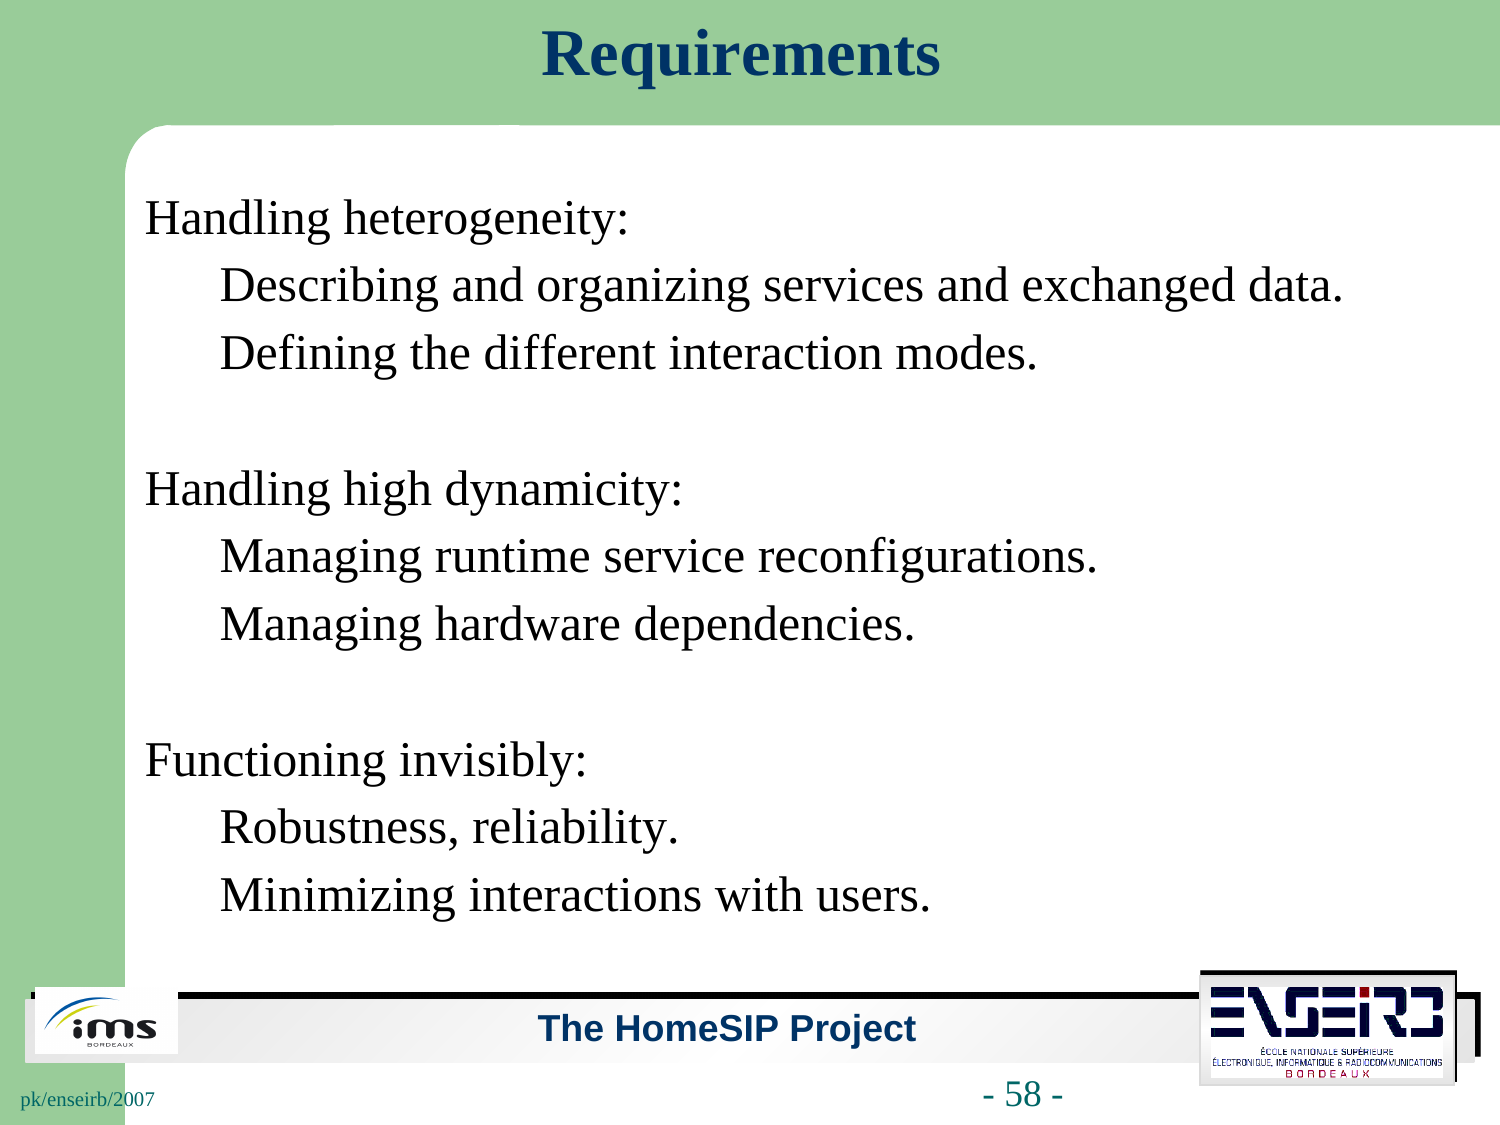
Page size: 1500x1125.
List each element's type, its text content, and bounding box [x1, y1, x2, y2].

picture [35, 987, 178, 1054]
text_box Handling heterogeneity: Describing and organizing services and exchanged data. Defining the different interaction modes. Handling high dynamicity: Managing runtime service reconfigurations. Managing hardware dependencies. Functioning invisibly: Robustness, reliability. Minimizing interactions with users. [129, 182, 1500, 793]
picture [1211, 987, 1443, 1078]
text_box Requirements [0, 8, 1500, 99]
